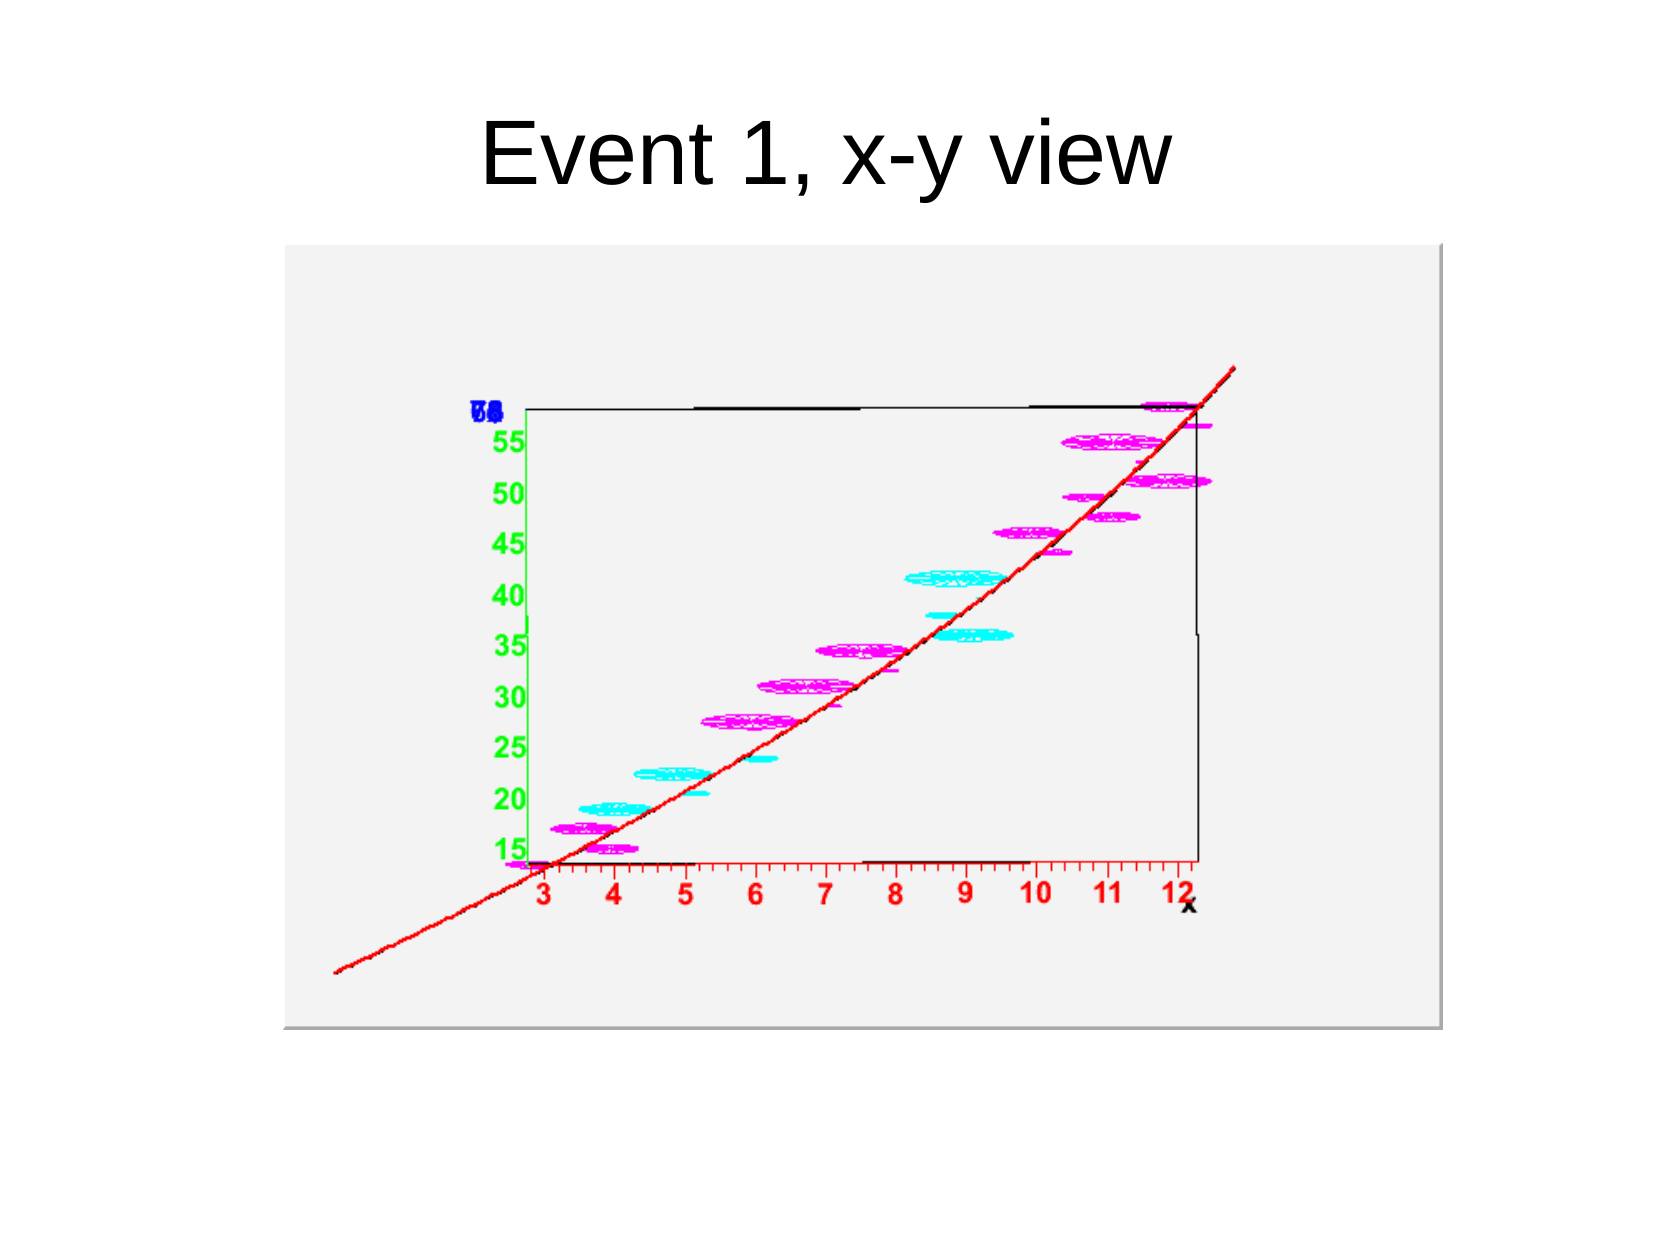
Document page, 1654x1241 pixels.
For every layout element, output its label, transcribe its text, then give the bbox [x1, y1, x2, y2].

picture [282, 242, 1443, 1030]
title Event 1, x-y view [82, 49, 1571, 257]
